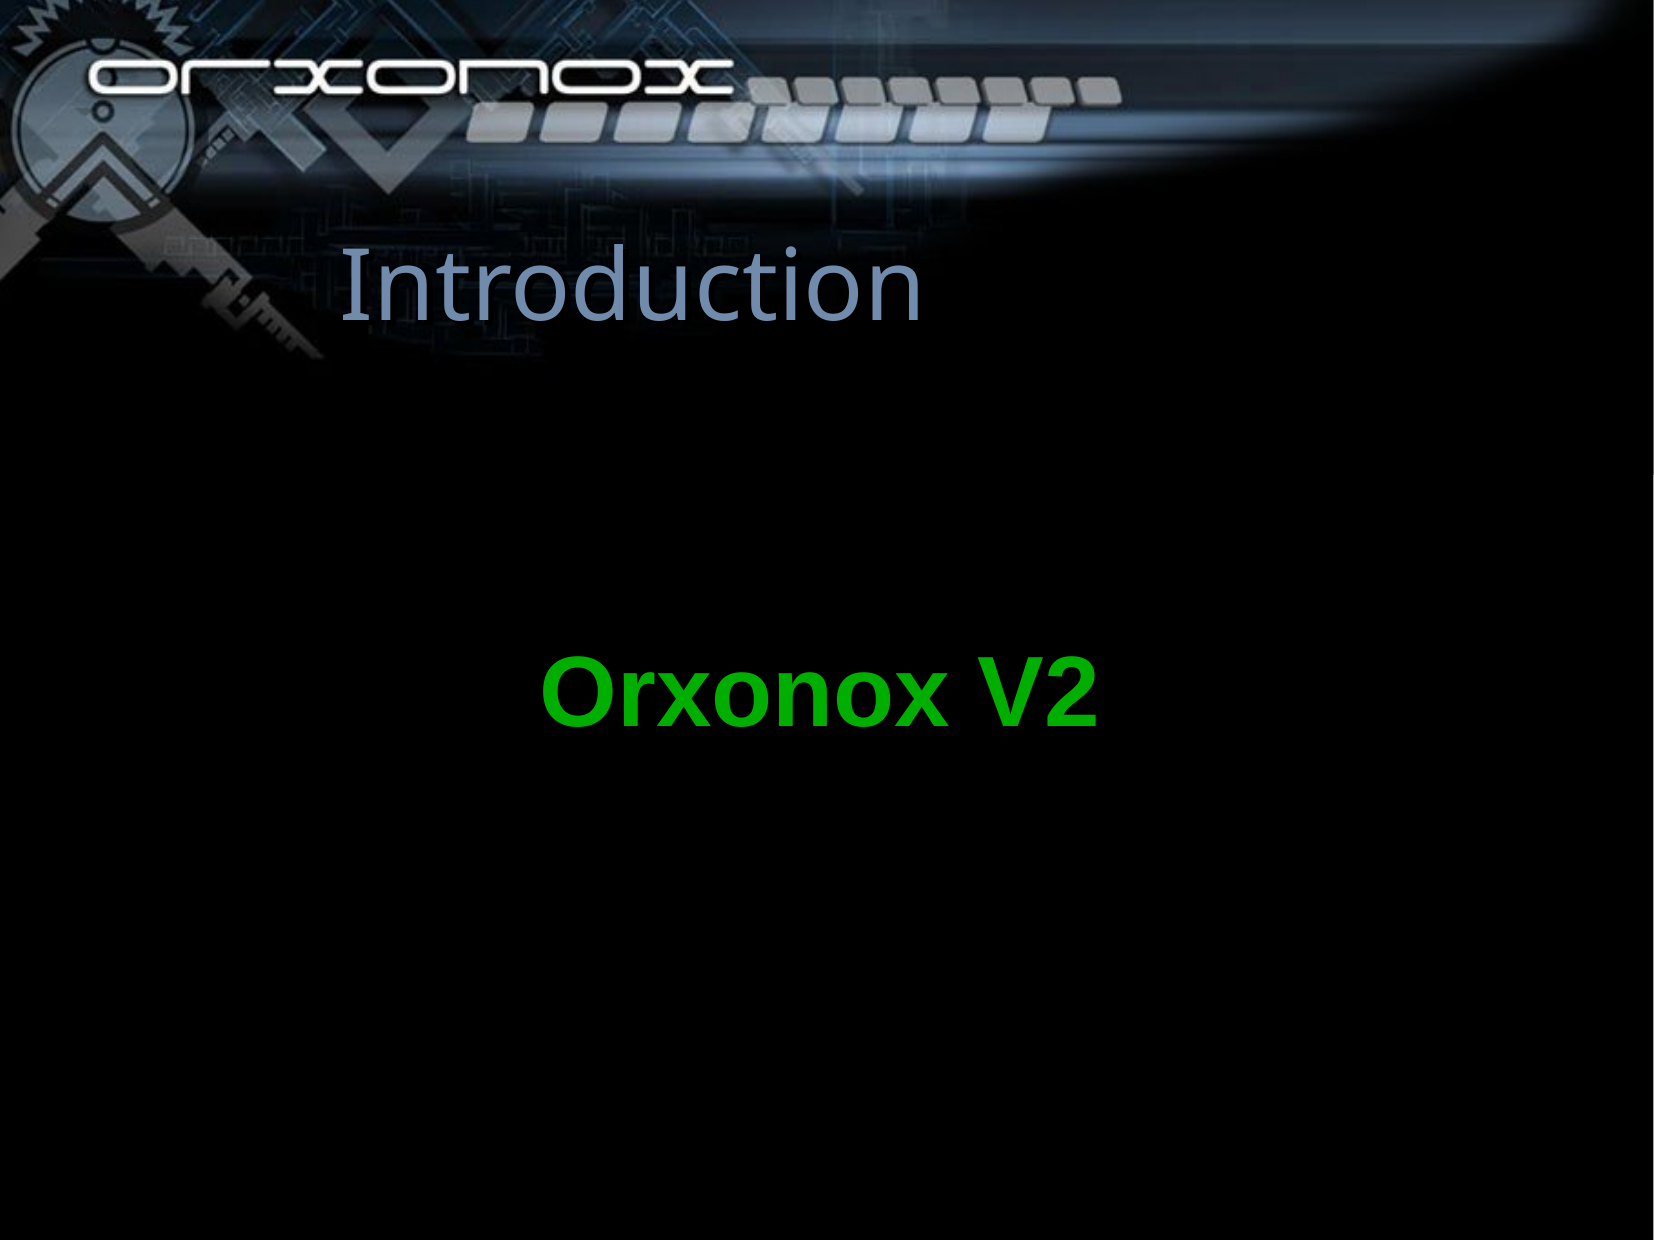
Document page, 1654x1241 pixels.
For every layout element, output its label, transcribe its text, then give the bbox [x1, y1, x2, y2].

picture [0, 0, 1654, 475]
text_box Introduction [324, 205, 1426, 337]
text_box Orxonox V2 [525, 586, 1126, 788]
